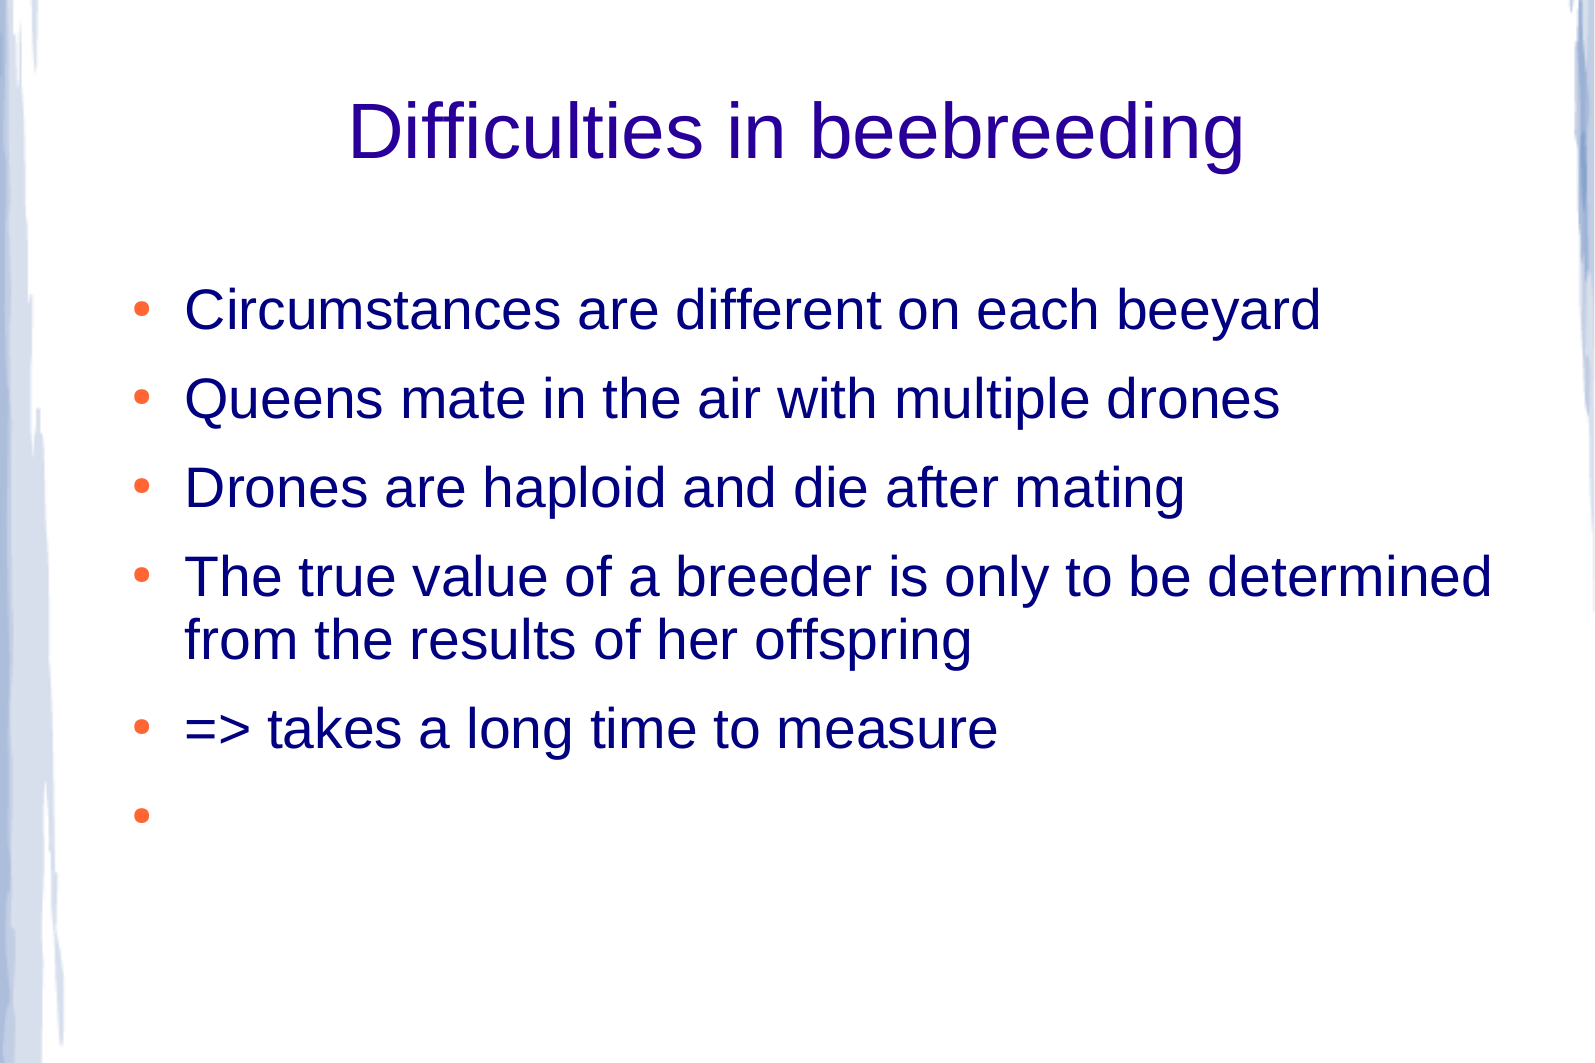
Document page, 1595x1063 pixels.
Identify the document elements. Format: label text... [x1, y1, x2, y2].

title Difficulties in beebreeding [79, 42, 1515, 220]
picture [0, 0, 1595, 1063]
list Circumstances are different on each beeyard Queens mate in the air with multiple drones Drones are haploid and die after mating The true value of a breeder is only to be determined from the results of her offspring => takes a long time to measure [113, 278, 1515, 861]
